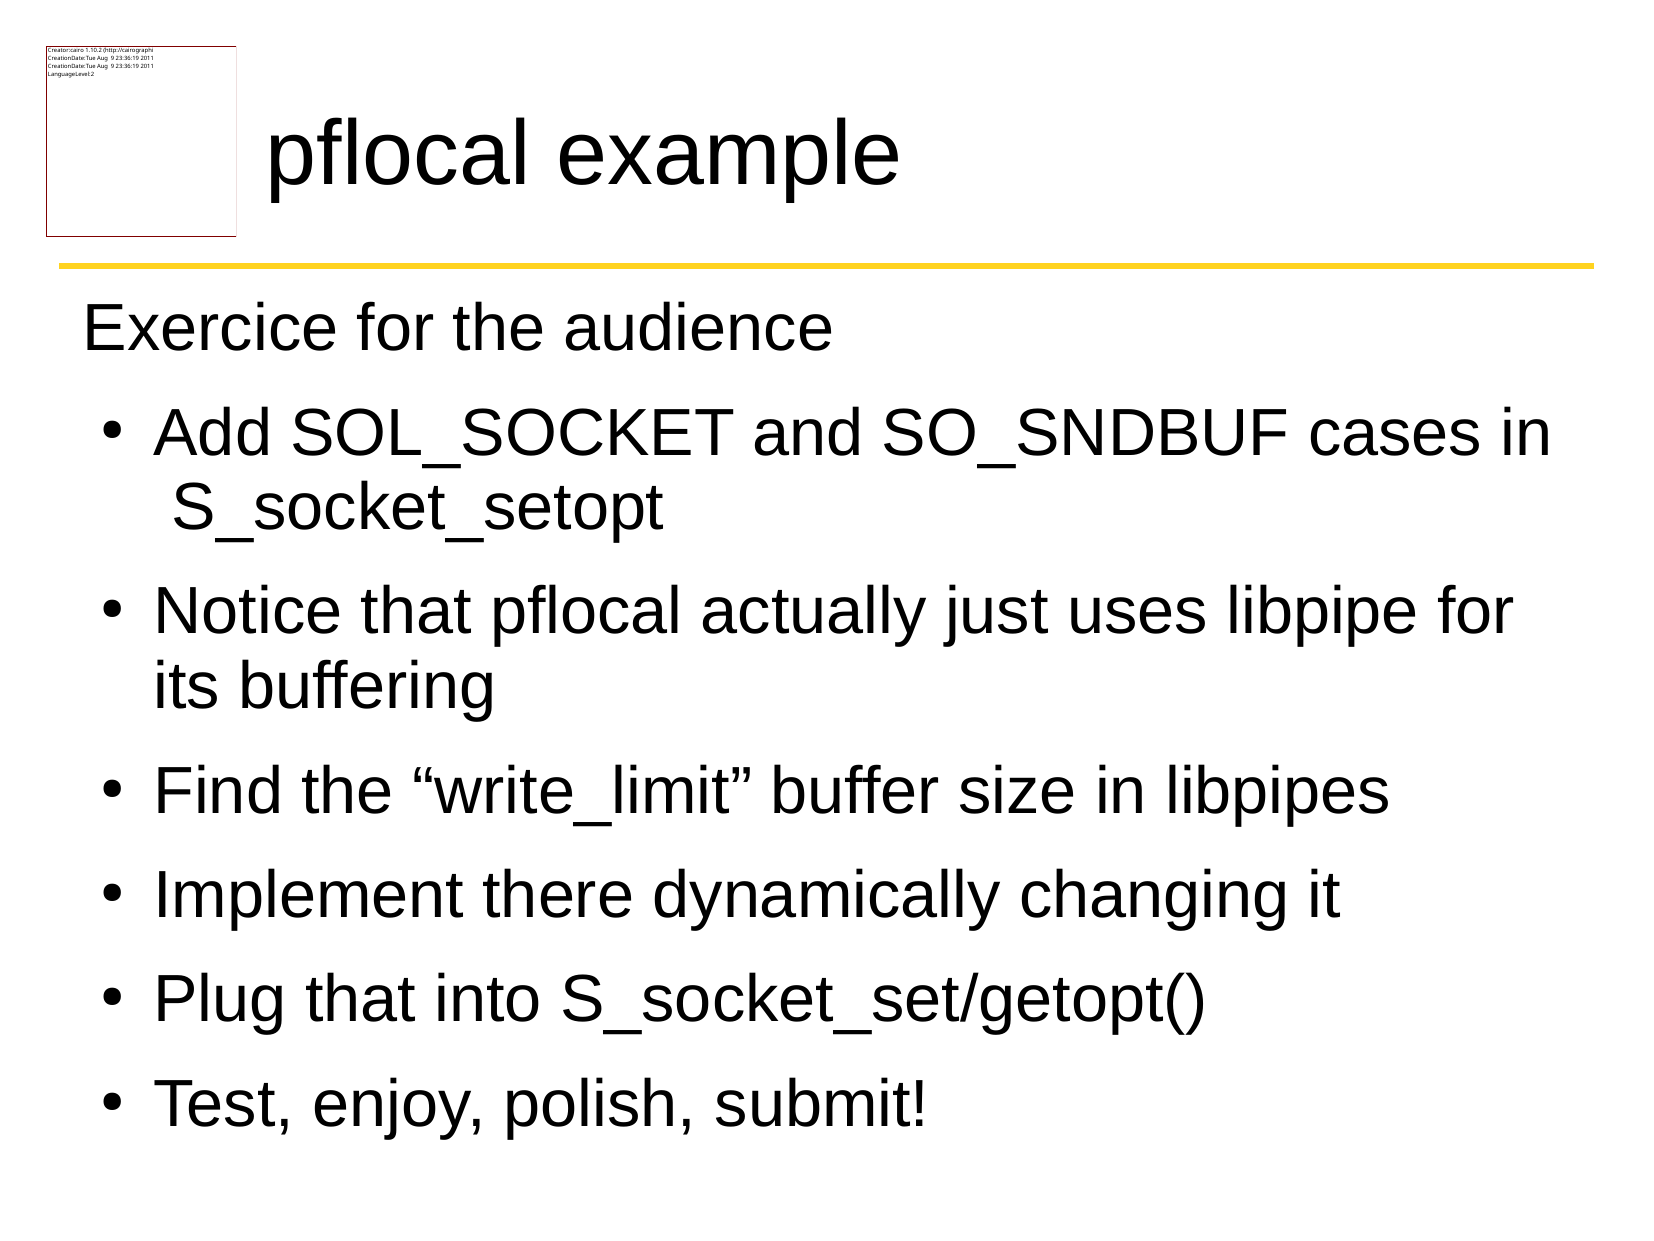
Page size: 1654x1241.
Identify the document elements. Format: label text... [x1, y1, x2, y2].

title pflocal example [265, 49, 1571, 257]
list Exercice for the audience Add SOL_SOCKET and SO_SNDBUF cases in S_socket_setopt Notice that pflocal actually just uses libpipe for its buffering Find the “write_limit” buffer size in libpipes Implement there dynamically changing it Plug that into S_socket_set/getopt() Test, enjoy, polish, submit! [82, 290, 1571, 1152]
